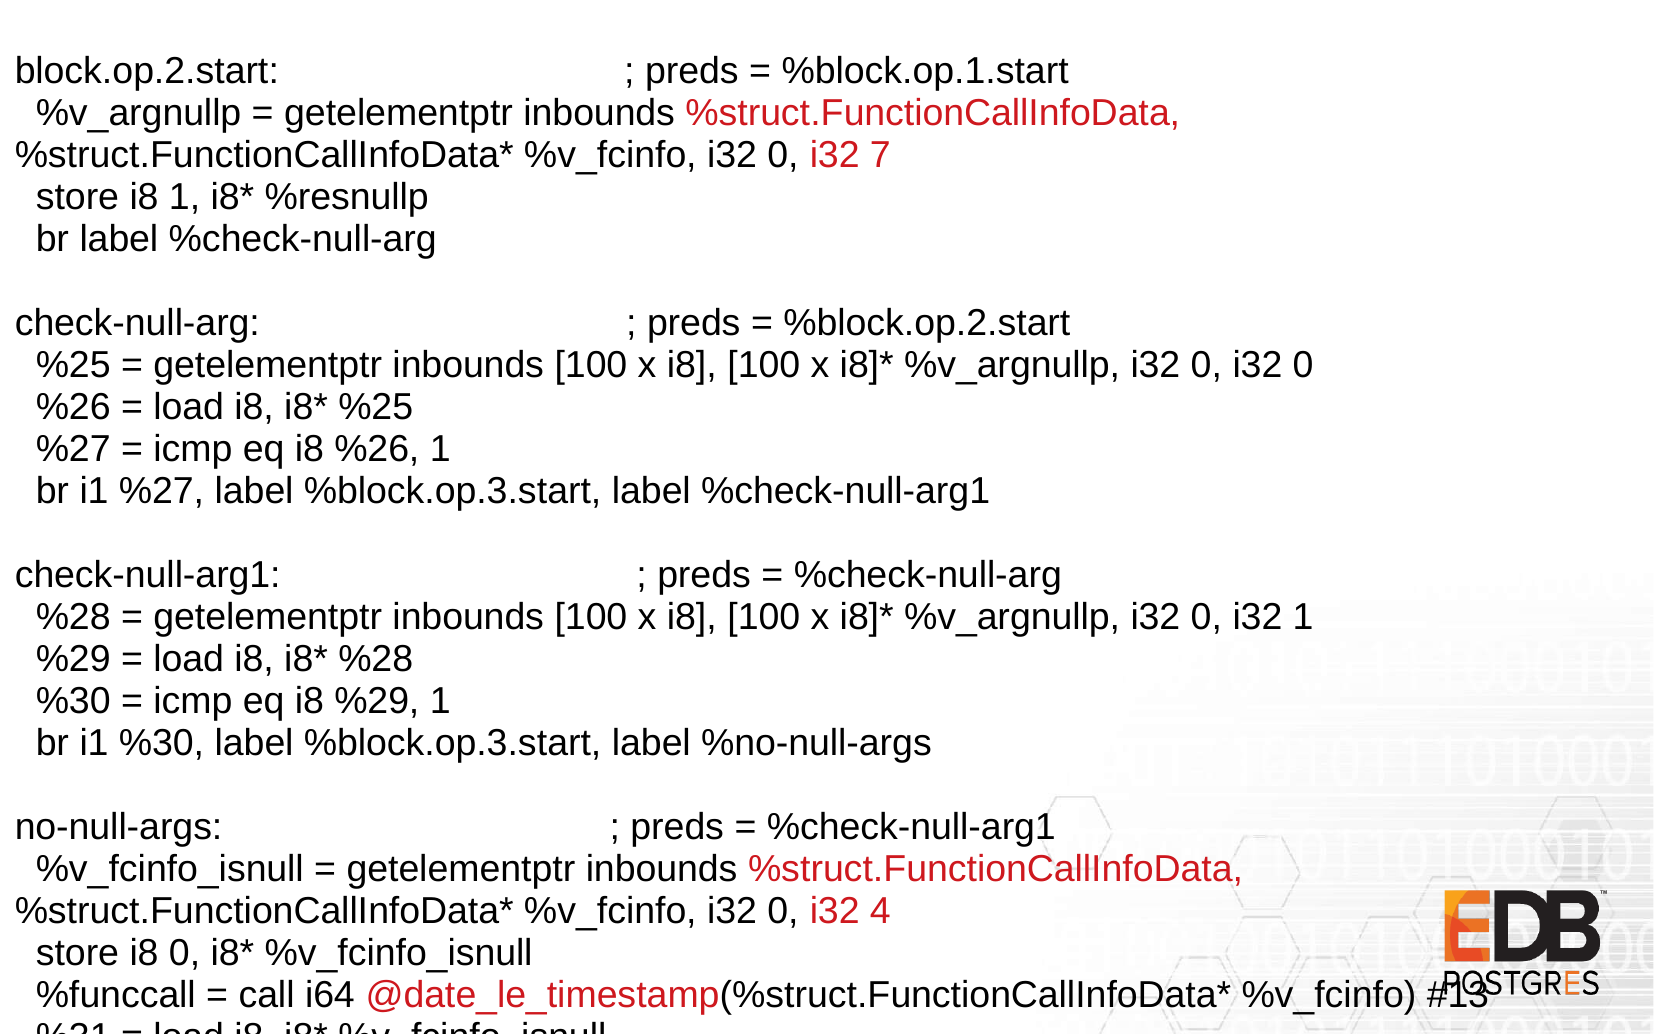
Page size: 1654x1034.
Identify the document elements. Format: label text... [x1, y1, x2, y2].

text_box block.op.2.start: ; preds = %block.op.1.start %v_argnullp = getelementptr inbounds %struct.FunctionCallInfoData, %struct.FunctionCallInfoData* %v_fcinfo, i32 0, i32 7 store i8 1, i8* %resnullp br label %check-null-arg check-null-arg: ; preds = %block.op.2.start %25 = getelementptr inbounds [100 x i8], [100 x i8]* %v_argnullp, i32 0, i32 0 %26 = load i8, i8* %25 %27 = icmp eq i8 %26, 1 br i1 %27, label %block.op.3.start, label %check-null-arg1 check-null-arg1: ; preds = %check-null-arg %28 = getelementptr inbounds [100 x i8], [100 x i8]* %v_argnullp, i32 0, i32 1 %29 = load i8, i8* %28 %30 = icmp eq i8 %29, 1 br i1 %30, label %block.op.3.start, label %no-null-args no-null-args: ; preds = %check-null-arg1 %v_fcinfo_isnull = getelementptr inbounds %struct.FunctionCallInfoData, %struct.FunctionCallInfoData* %v_fcinfo, i32 0, i32 4 store i8 0, i8* %v_fcinfo_isnull %funccall = call i64 @date_le_timestamp(%struct.FunctionCallInfoData* %v_fcinfo) #13 %31 = load i8, i8* %v_fcinfo_isnull store i64 %funccall, i64* %resvaluep store i8 %31, i8* %resnullp br label %block.op.3.start [0, 0, 1654, 1034]
